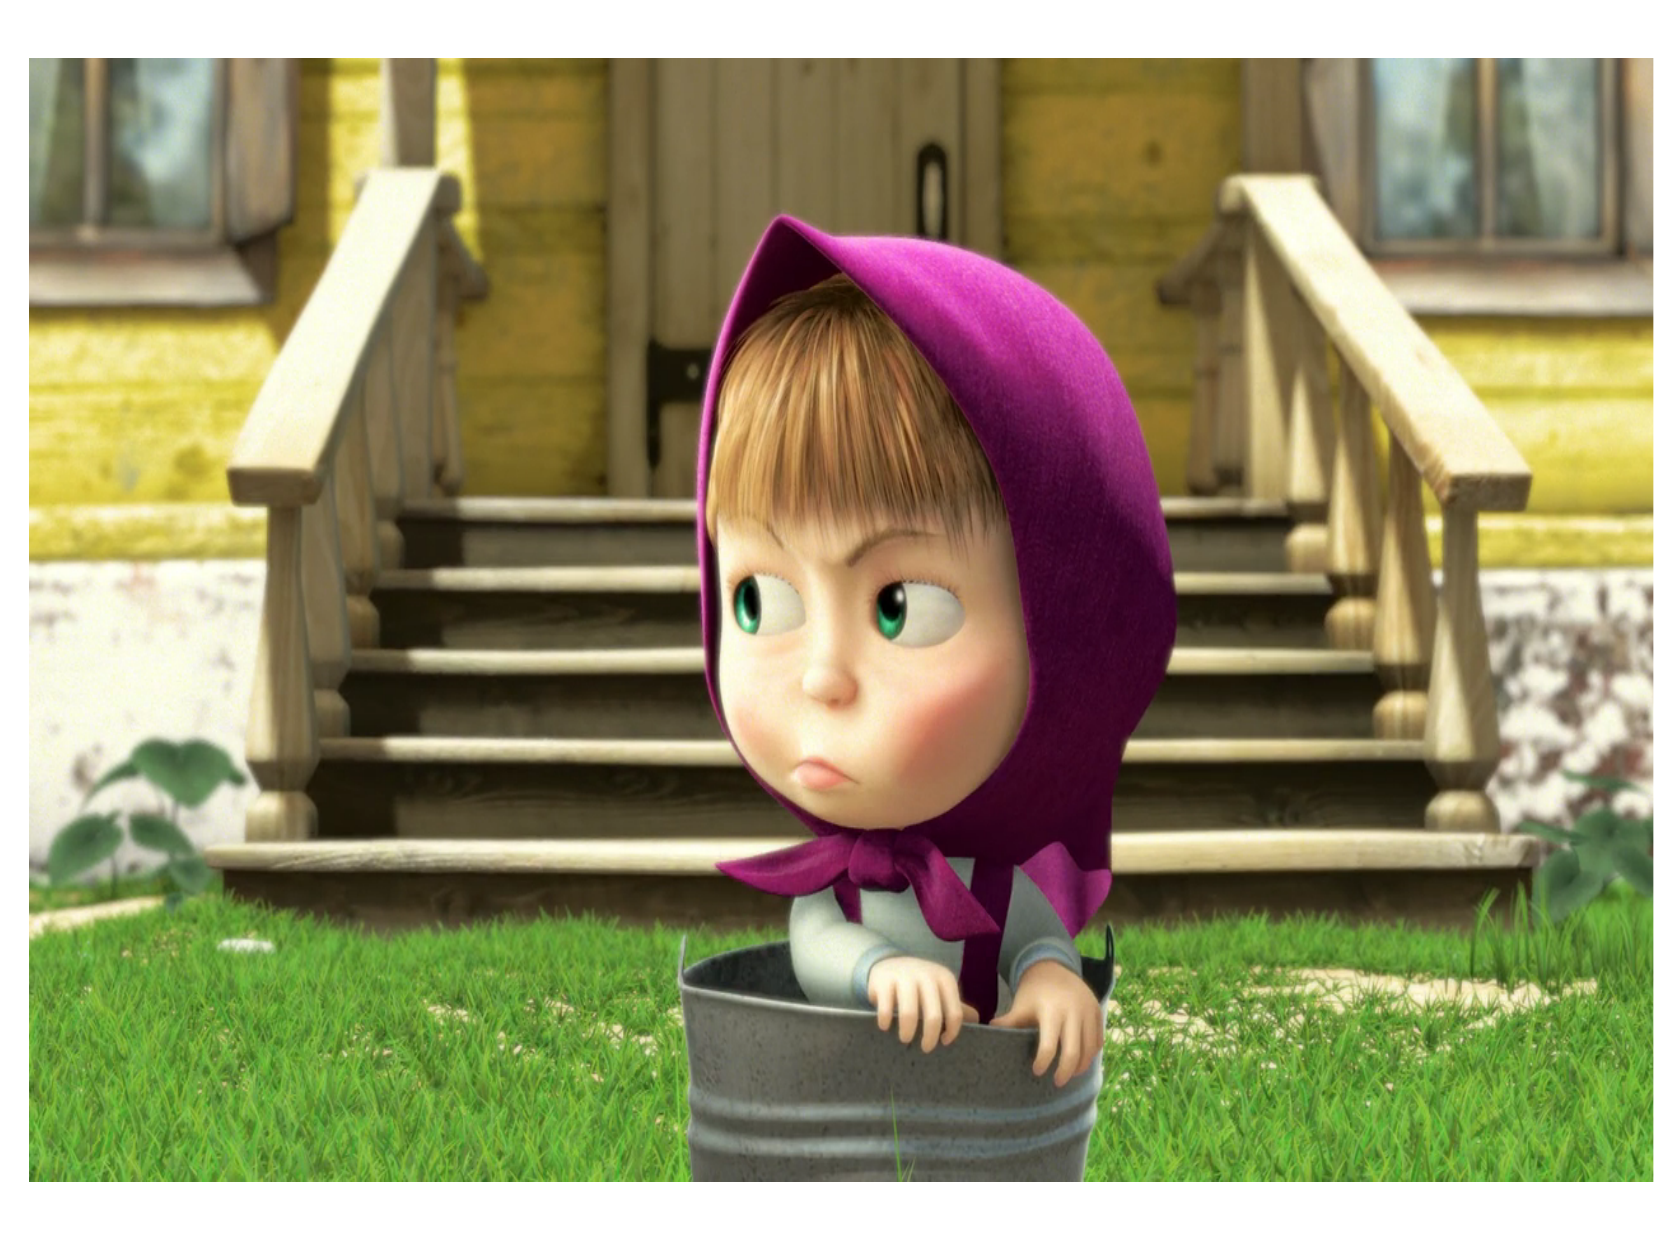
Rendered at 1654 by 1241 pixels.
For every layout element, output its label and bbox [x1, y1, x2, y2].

picture [29, 58, 1654, 1182]
